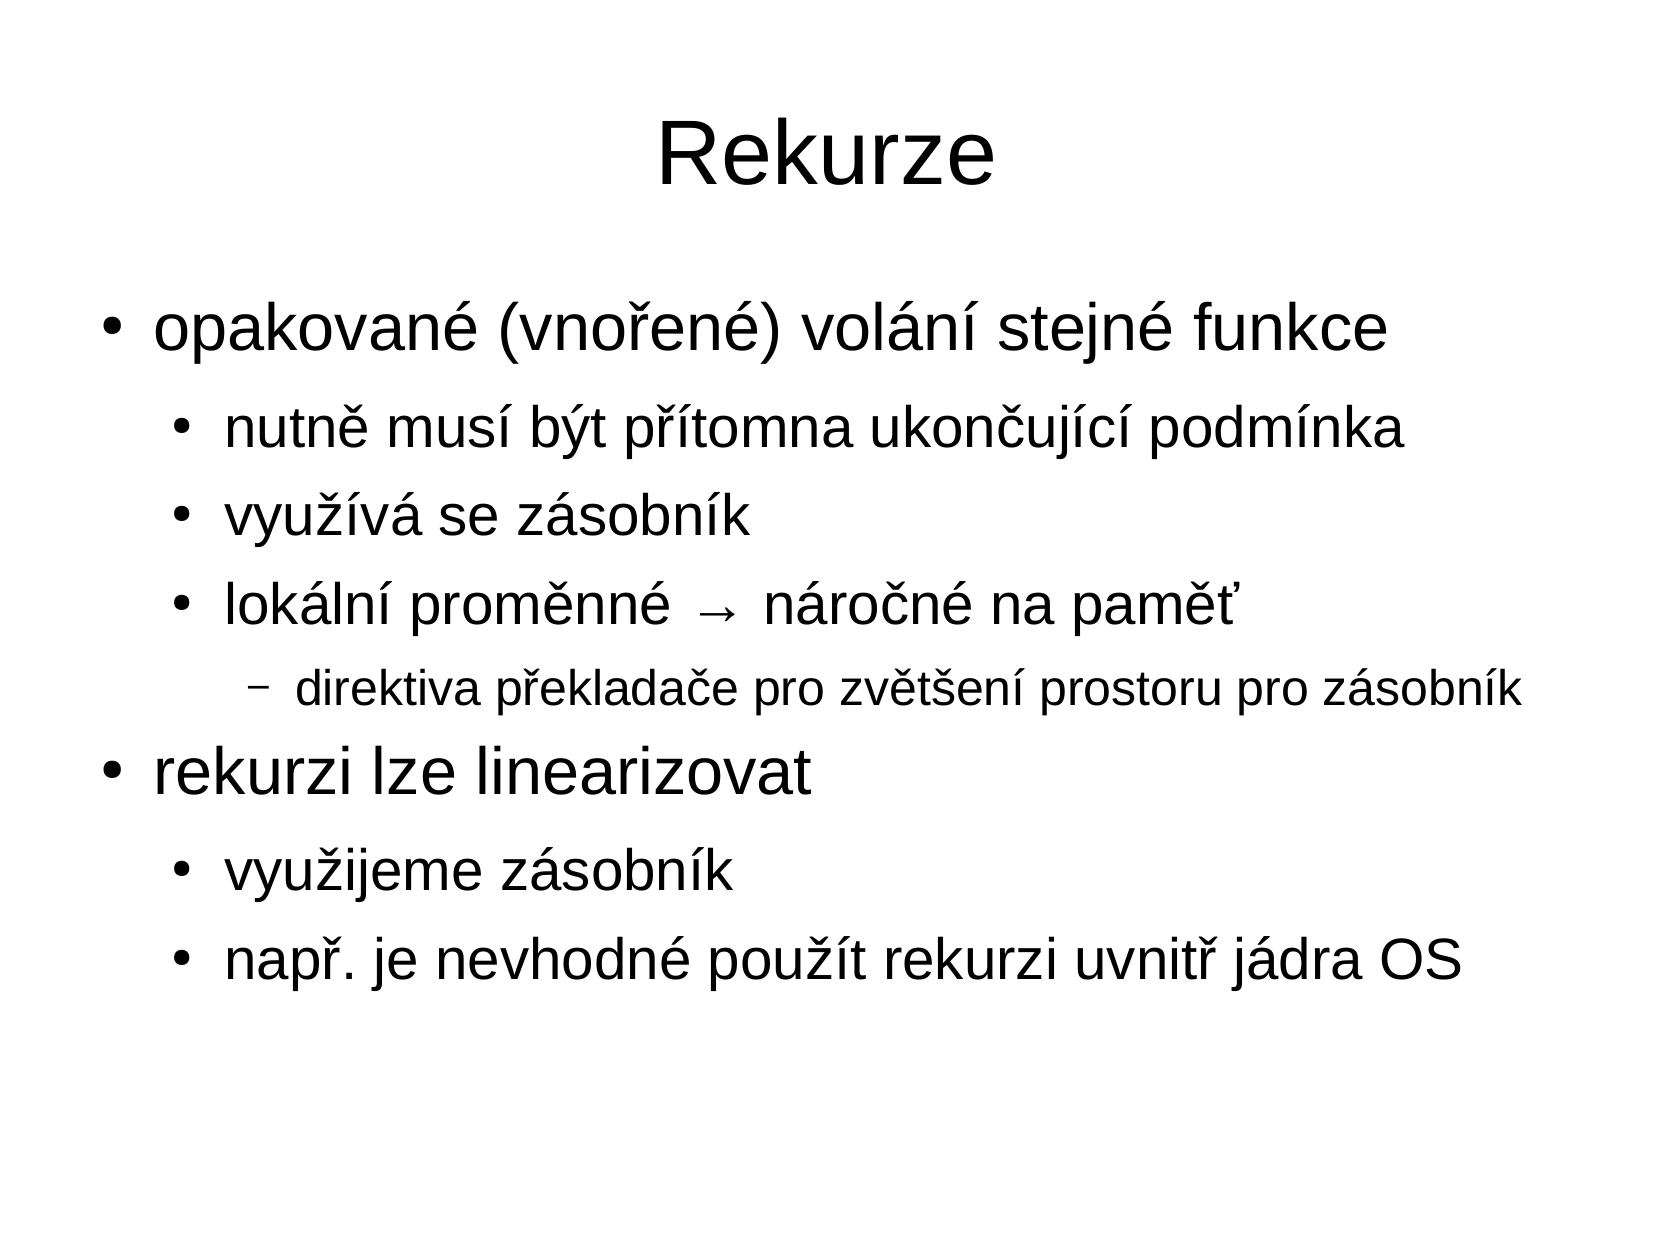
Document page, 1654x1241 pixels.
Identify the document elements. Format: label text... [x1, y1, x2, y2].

title Rekurze [82, 56, 1571, 250]
list opakované (vnořené) volání stejné funkce nutně musí být přítomna ukončující podmínka využívá se zásobník lokální proměnné → náročné na paměť direktiva překladače pro zvětšení prostoru pro zásobník rekurzi lze linearizovat využijeme zásobník např. je nevhodné použít rekurzi uvnitř jádra OS [82, 290, 1571, 1094]
